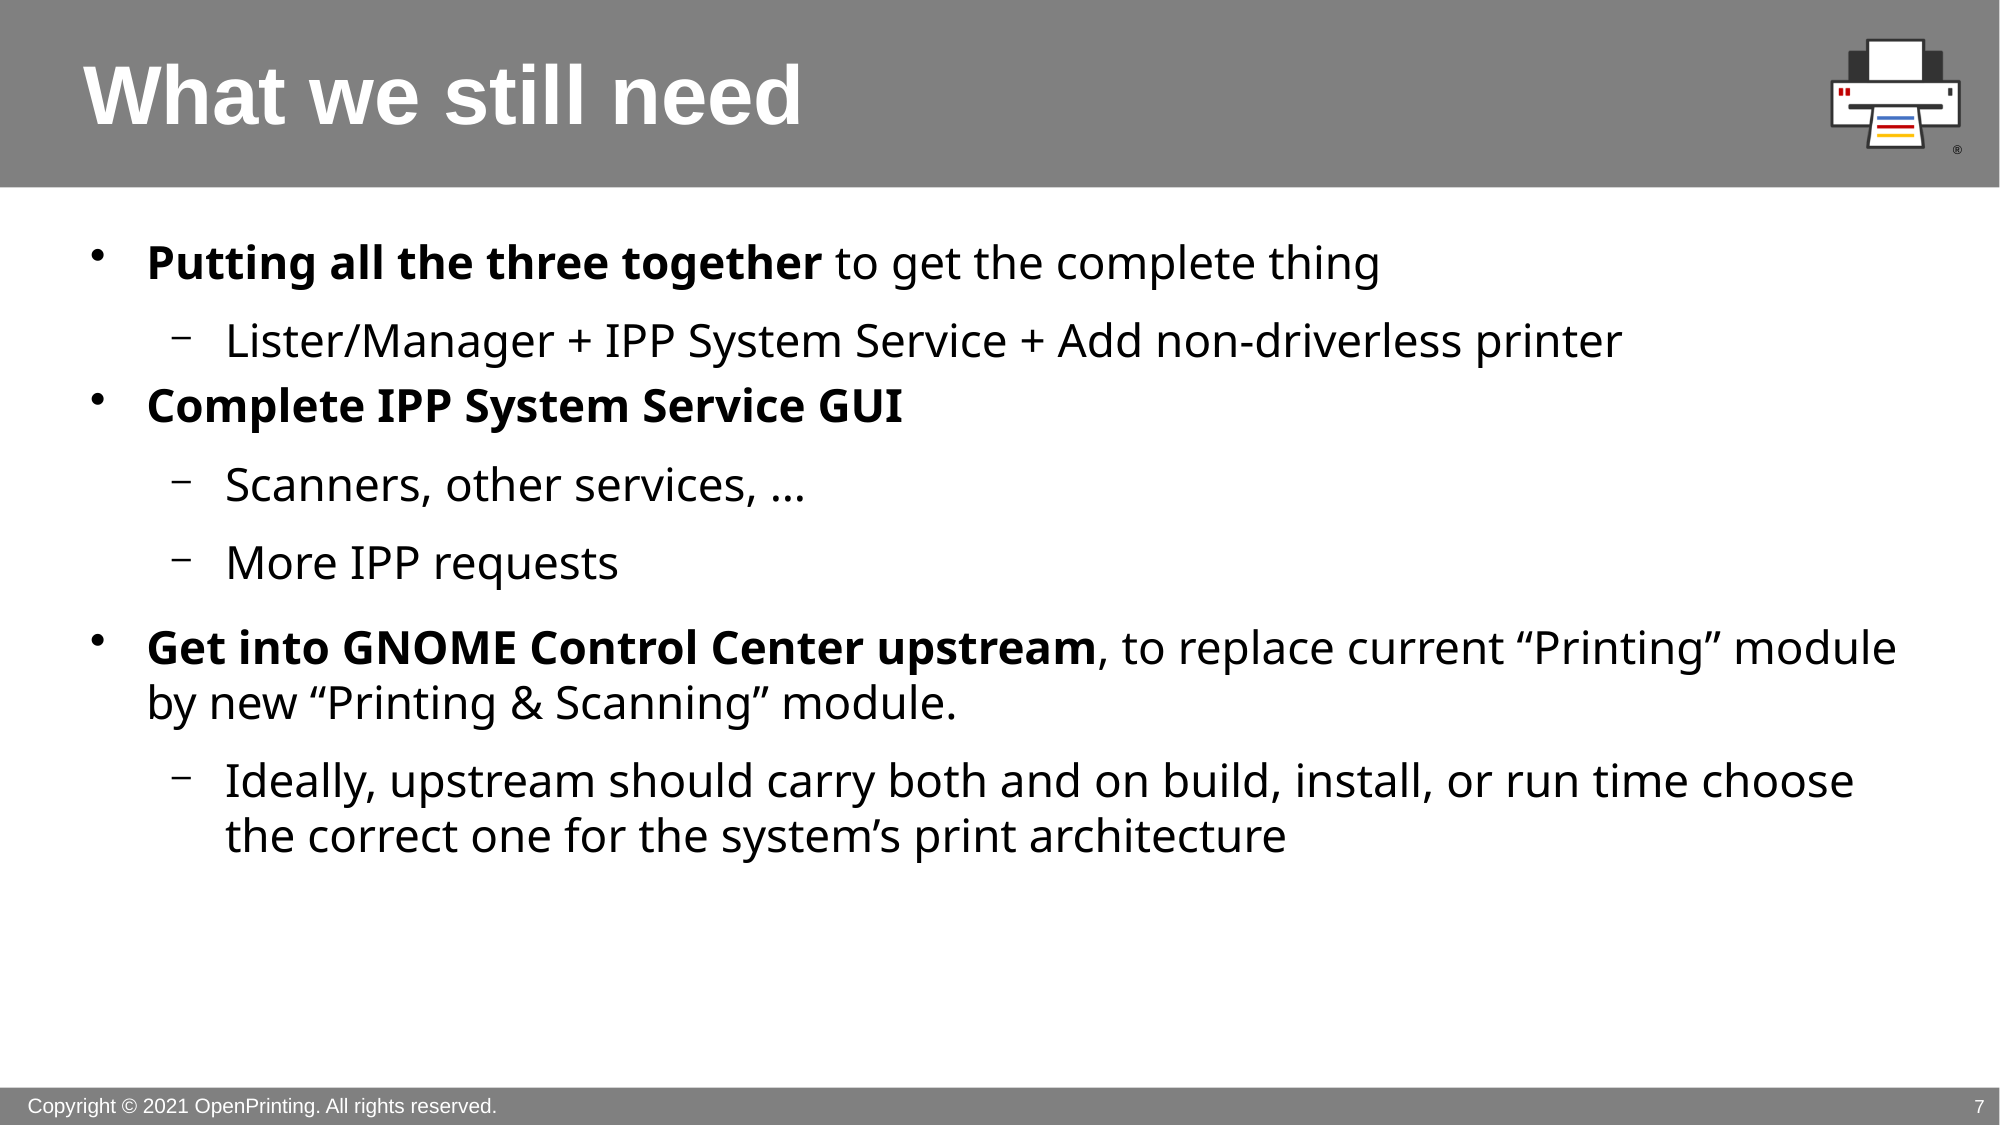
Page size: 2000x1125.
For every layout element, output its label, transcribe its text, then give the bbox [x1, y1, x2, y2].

list Putting all the three together to get the complete thing Lister/Manager + IPP System Service + Add non-driverless printer Complete IPP System Service GUI Scanners, other services, … More IPP requests Get into GNOME Control Center upstream, to replace current “Printing” module by new “Printing & Scanning” module. Ideally, upstream should carry both and on build, install, or run time choose the correct one for the system’s print architecture [75, 224, 1936, 1067]
title What we still need [75, 7, 1786, 175]
picture [1825, 33, 1966, 154]
